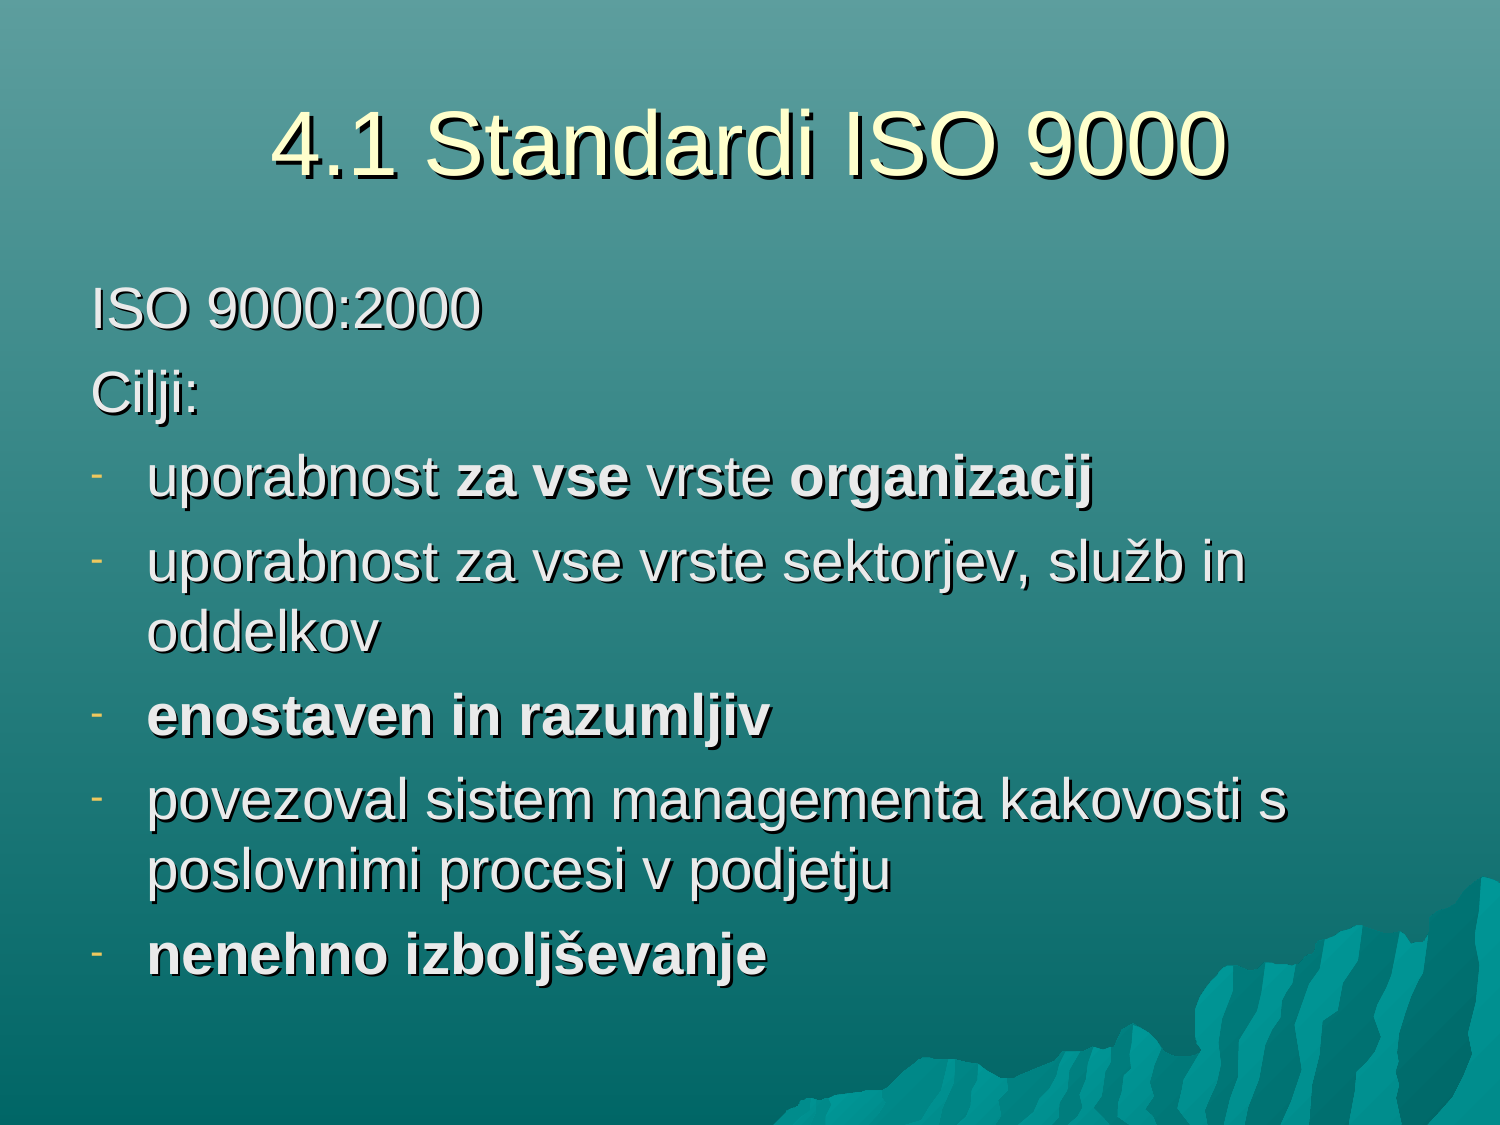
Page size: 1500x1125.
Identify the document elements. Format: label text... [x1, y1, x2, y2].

list ISO 9000:2000 Cilji: uporabnost za vse vrste organizacij uporabnost za vse vrste sektorjev, služb in oddelkov enostaven in razumljiv povezoval sistem managementa kakovosti s poslovnimi procesi v podjetju nenehno izboljševanje [75, 262, 1426, 1079]
title 4.1 Standardi ISO 9000 [75, 45, 1426, 233]
